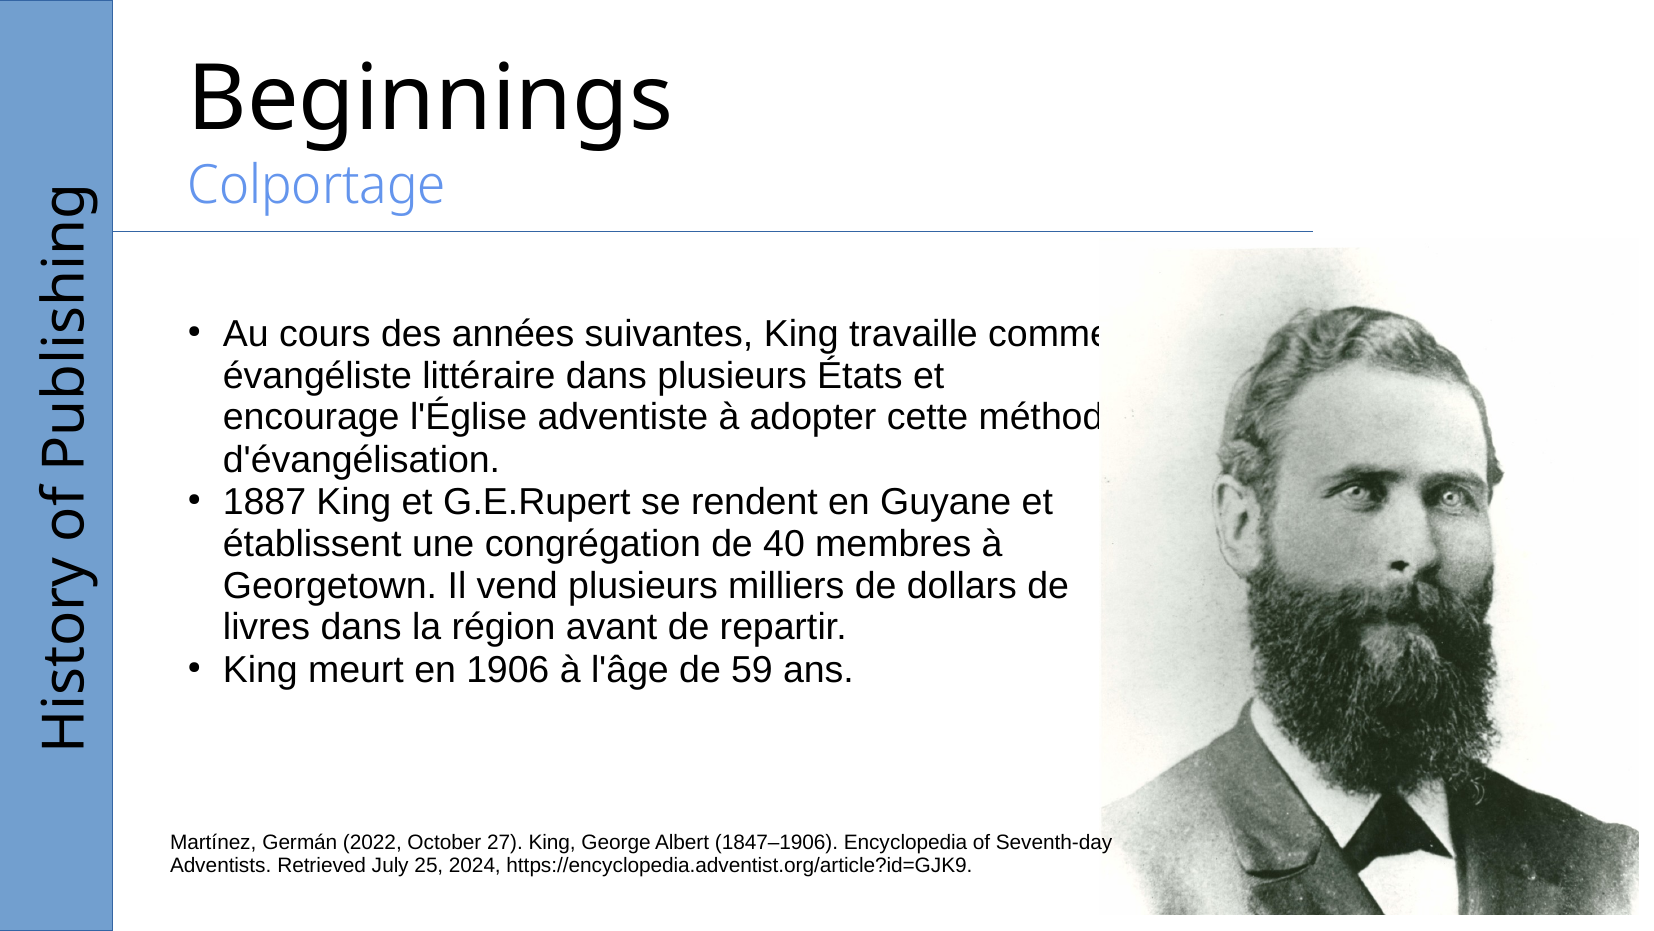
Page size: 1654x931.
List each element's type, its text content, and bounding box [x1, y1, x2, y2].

title Beginnings [187, 33, 1571, 125]
subtitle Au cours des années suivantes, King travaille comme évangéliste littéraire dans plusieurs États et encourage l'Église adventiste à adopter cette méthode d'évangélisation. 1887 King et G.E.Rupert se rendent en Guyane et établissent une congrégation de 40 membres à Georgetown. Il vend plusieurs milliers de dollars de livres dans la région avant de repartir. King meurt en 1906 à l'âge de 59 ans. [187, 312, 1099, 822]
text_box History of Publishing [13, 37, 105, 901]
picture [1099, 238, 1639, 915]
text_box Martínez, Germán (2022, October 27). King, George Albert (1847–1906). Encyclopedia of Seventh-day Adventists. Retrieved July 25, 2024, https://encyclopedia.adventist.org/article?id=GJK9. [155, 822, 1163, 931]
title Colportage [187, 125, 1571, 239]
text_box [0, 0, 113, 931]
